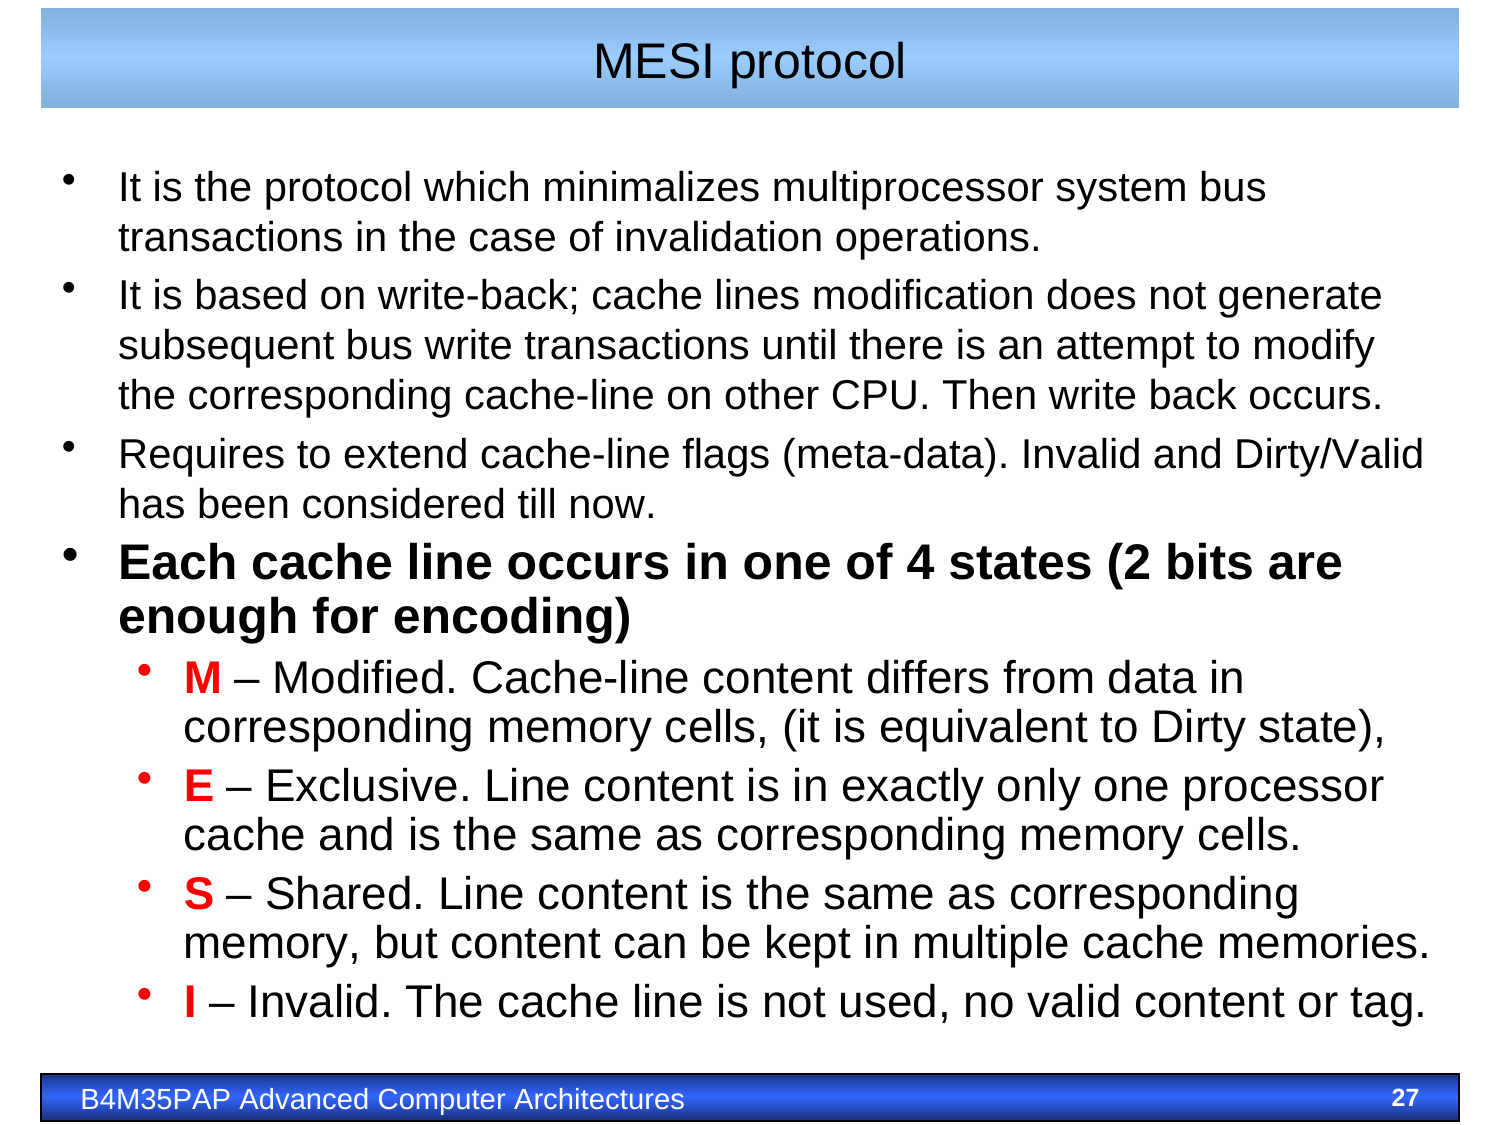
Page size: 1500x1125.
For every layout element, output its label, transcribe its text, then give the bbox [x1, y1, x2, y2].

title MESI protocol [41, 8, 1459, 108]
list It is the protocol which minimalizes multiprocessor system bus transactions in the case of invalidation operations. It is based on write-back; cache lines modification does not generate subsequent bus write transactions until there is an attempt to modify the corresponding cache-line on other CPU. Then write back occurs. Requires to extend cache-line flags (meta-data). Invalid and Dirty/Valid has been considered till now. Each cache line occurs in one of 4 states (2 bits are enough for encoding) M – Modified. Cache-line content differs from data in corresponding memory cells, (it is equivalent to Dirty state), E – Exclusive. Line content is in exactly only one processor cache and is the same as corresponding memory cells. S – Shared. Line content is the same as corresponding memory, but content can be kept in multiple cache memories. I – Invalid. The cache line is not used, no valid content or tag. [46, 152, 1454, 979]
